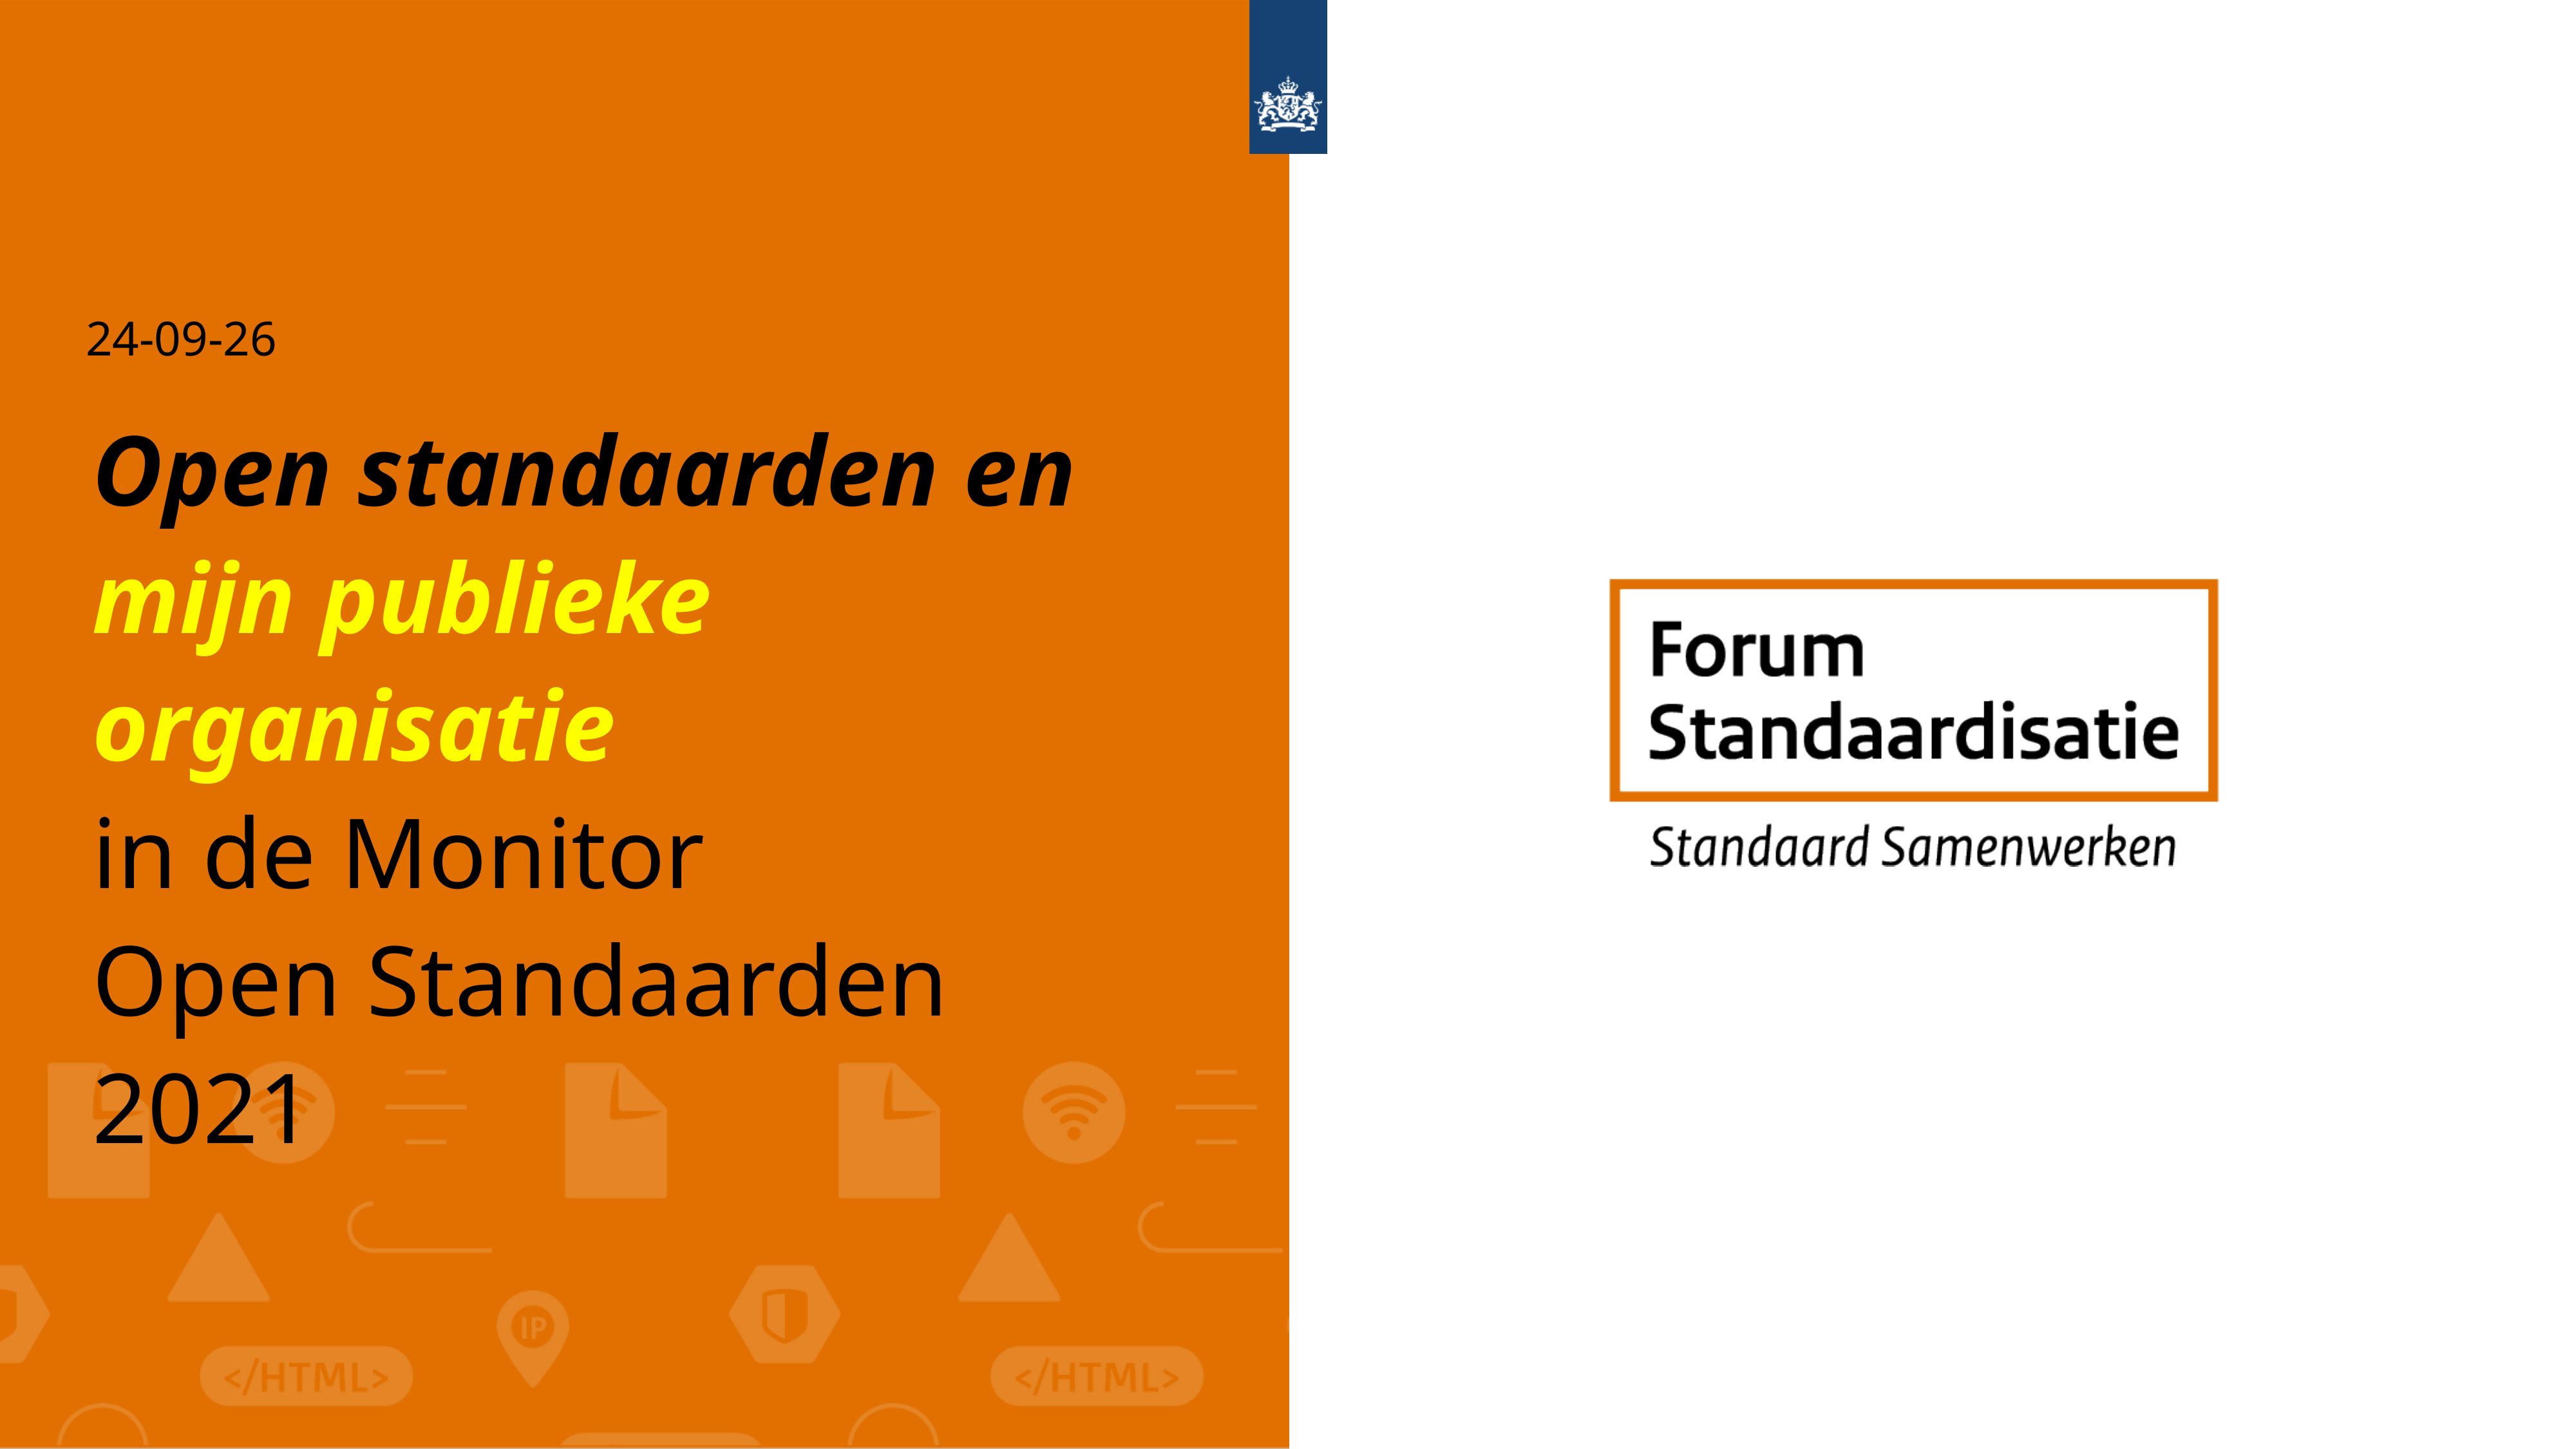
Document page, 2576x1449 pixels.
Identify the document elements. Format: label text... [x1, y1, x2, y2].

picture [0, 0, 1327, 1449]
title Open standaarden en mijn publieke organisatie in de Monitor Open Standaarden 2021 [85, 390, 1198, 970]
picture [1609, 579, 2219, 867]
text_box 11-04-22 [76, 304, 656, 382]
